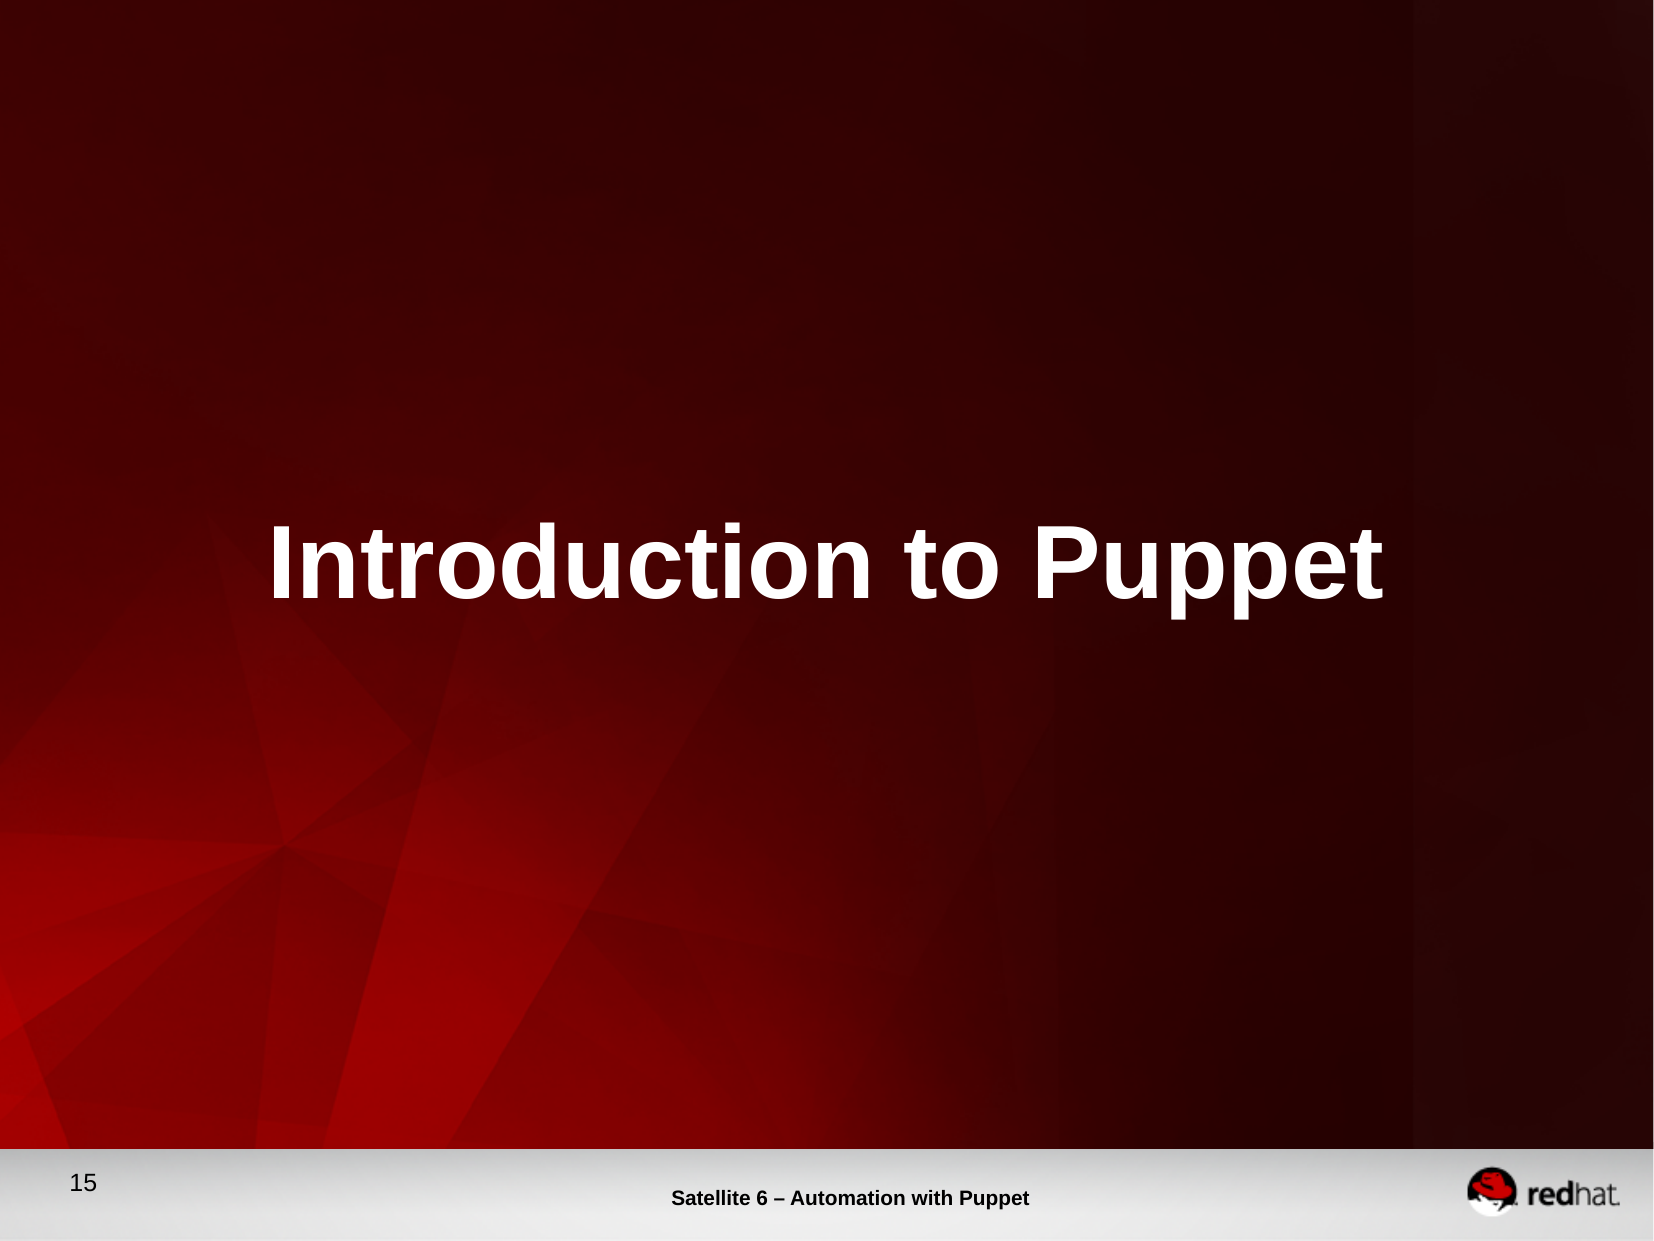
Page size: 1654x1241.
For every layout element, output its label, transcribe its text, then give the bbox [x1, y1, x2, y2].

title Introduction to Puppet [82, 262, 1571, 862]
picture [0, 0, 1654, 1241]
